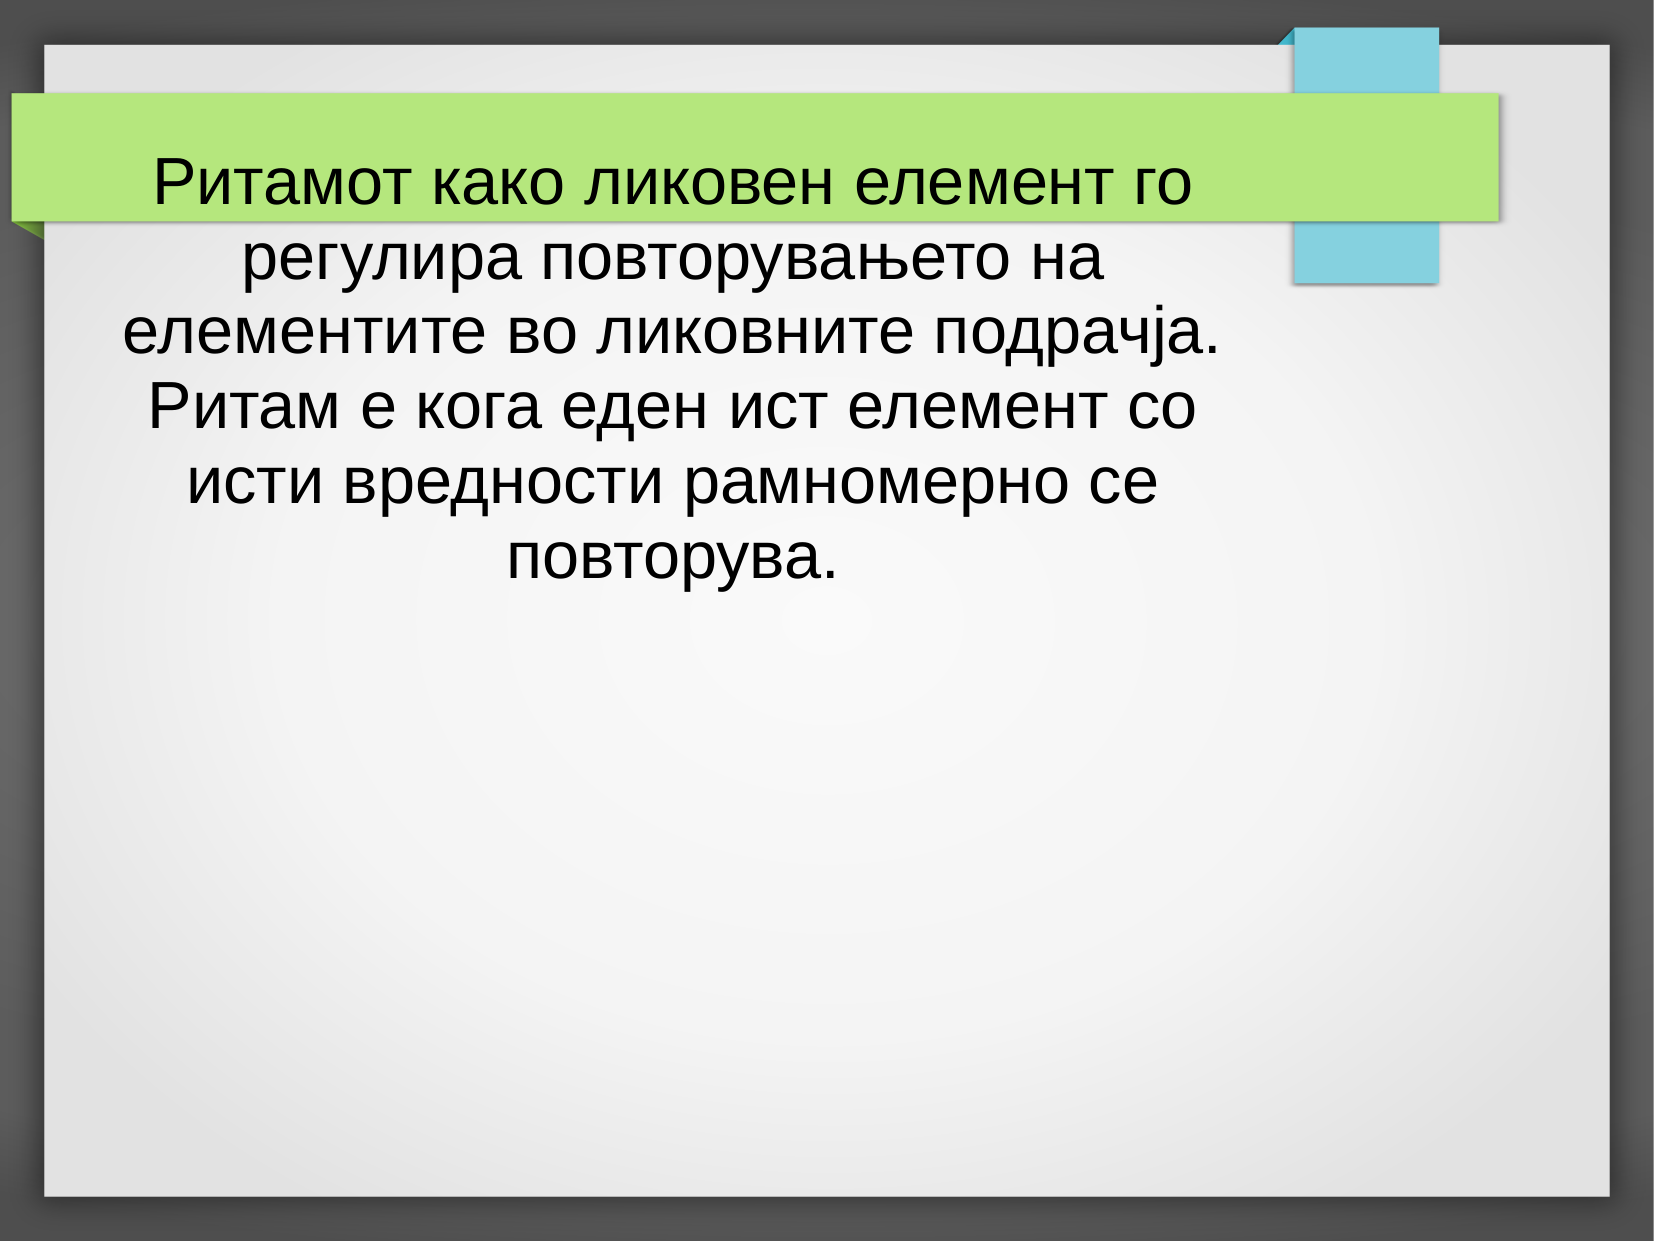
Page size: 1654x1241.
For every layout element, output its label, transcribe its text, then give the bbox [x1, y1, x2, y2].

subtitle Ритамот како ликовен елемент го регулира повторувањето на елементите во ликовните подрачја. Ритам е кога еден ист елемент со исти вредности рамномерно се повторува. [82, 94, 1264, 643]
picture [0, 0, 1654, 1241]
